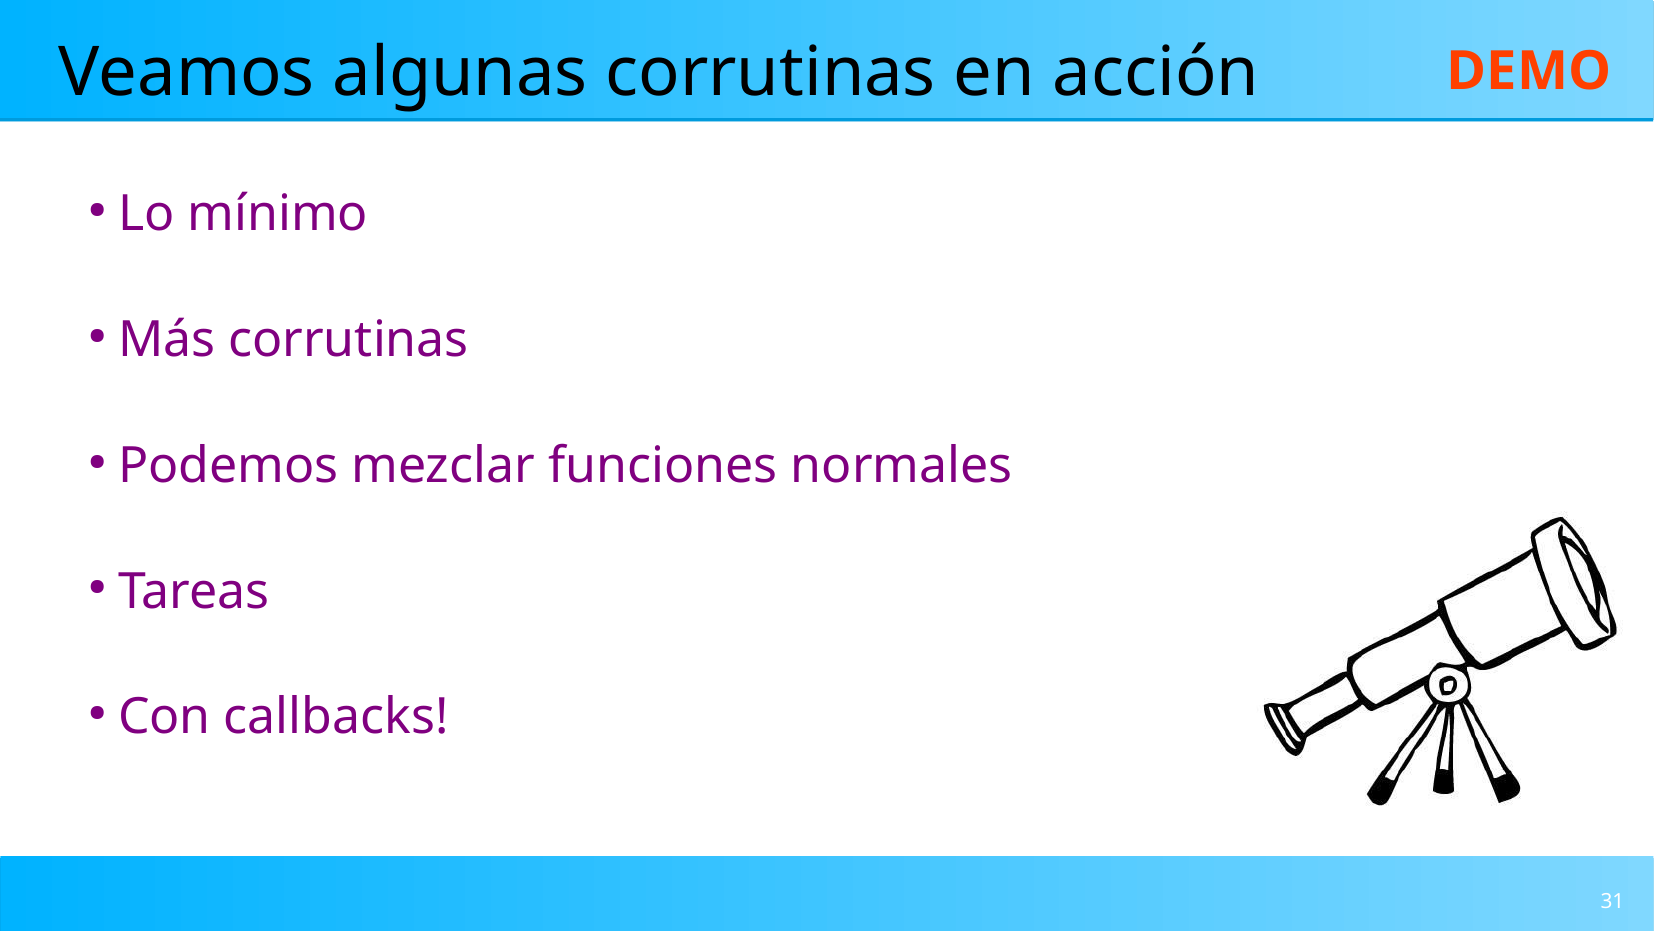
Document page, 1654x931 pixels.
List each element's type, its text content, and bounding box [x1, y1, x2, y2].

picture [1248, 472, 1625, 838]
title Veamos algunas corrutinas en acción [59, 29, 1446, 108]
list Lo mínimo Más corrutinas Podemos mezclar funciones normales Tareas Con callbacks! [59, 177, 1595, 768]
title DEMO [1446, 29, 1654, 108]
